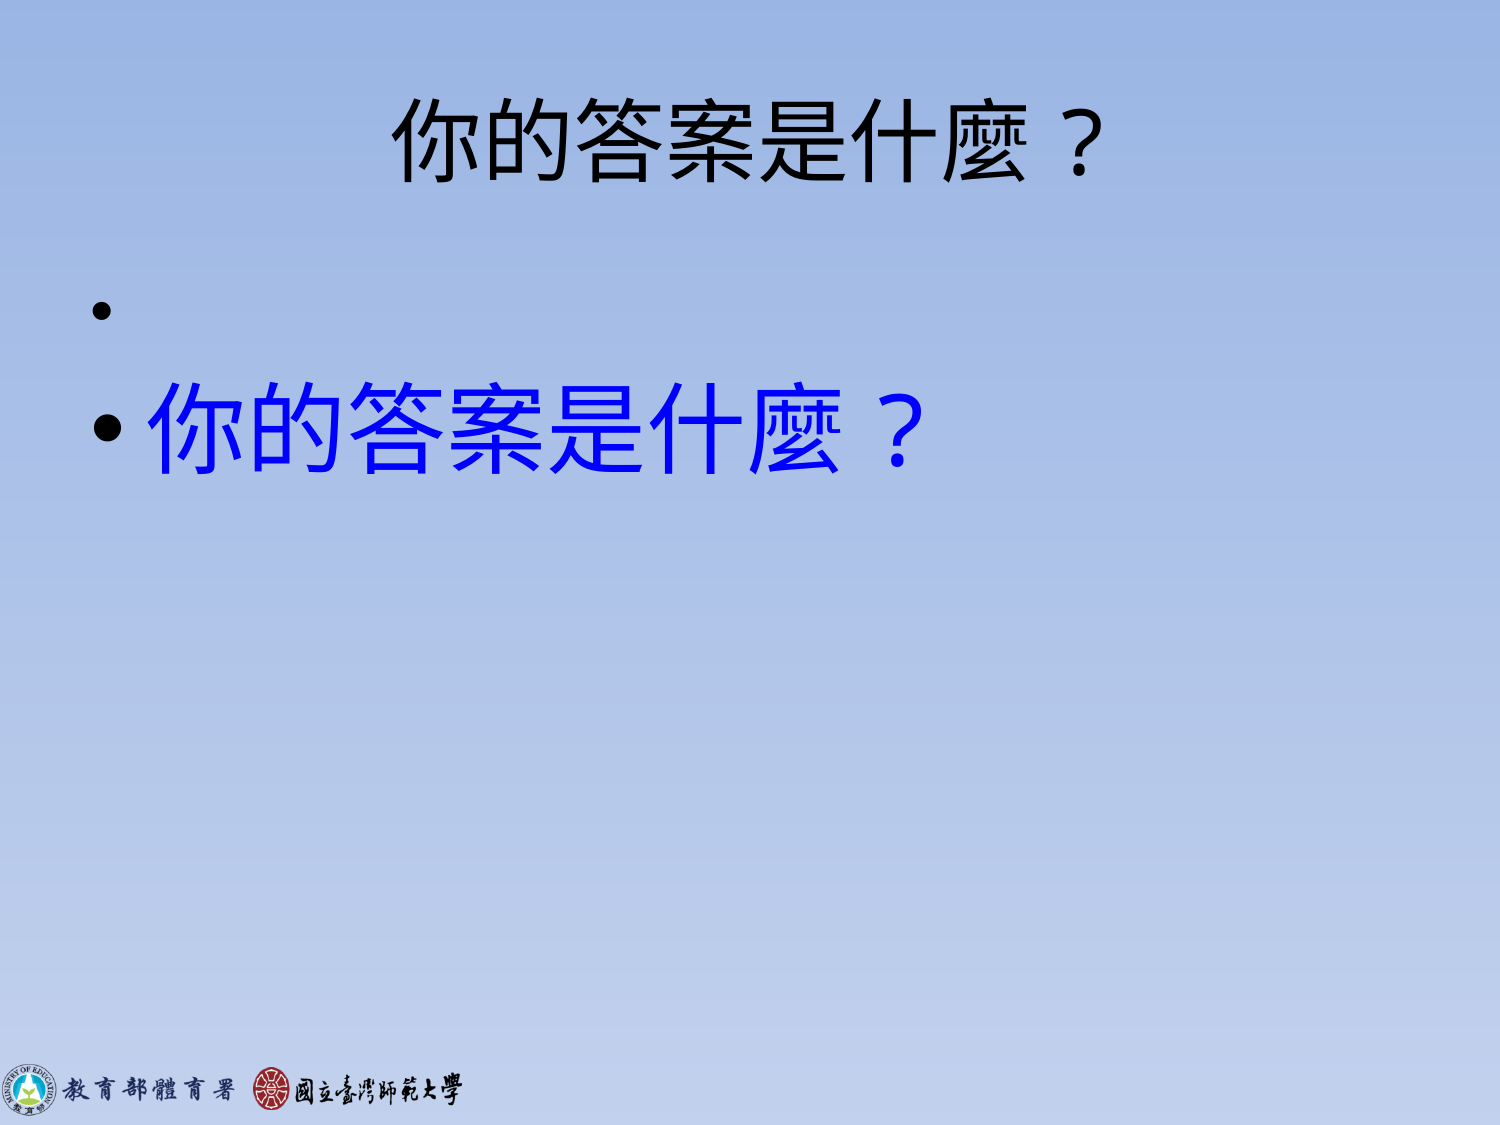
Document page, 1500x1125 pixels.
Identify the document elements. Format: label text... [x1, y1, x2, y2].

list 你的答案是什麼? [75, 262, 1426, 1005]
title 你的答案是什麼? [75, 45, 1426, 233]
